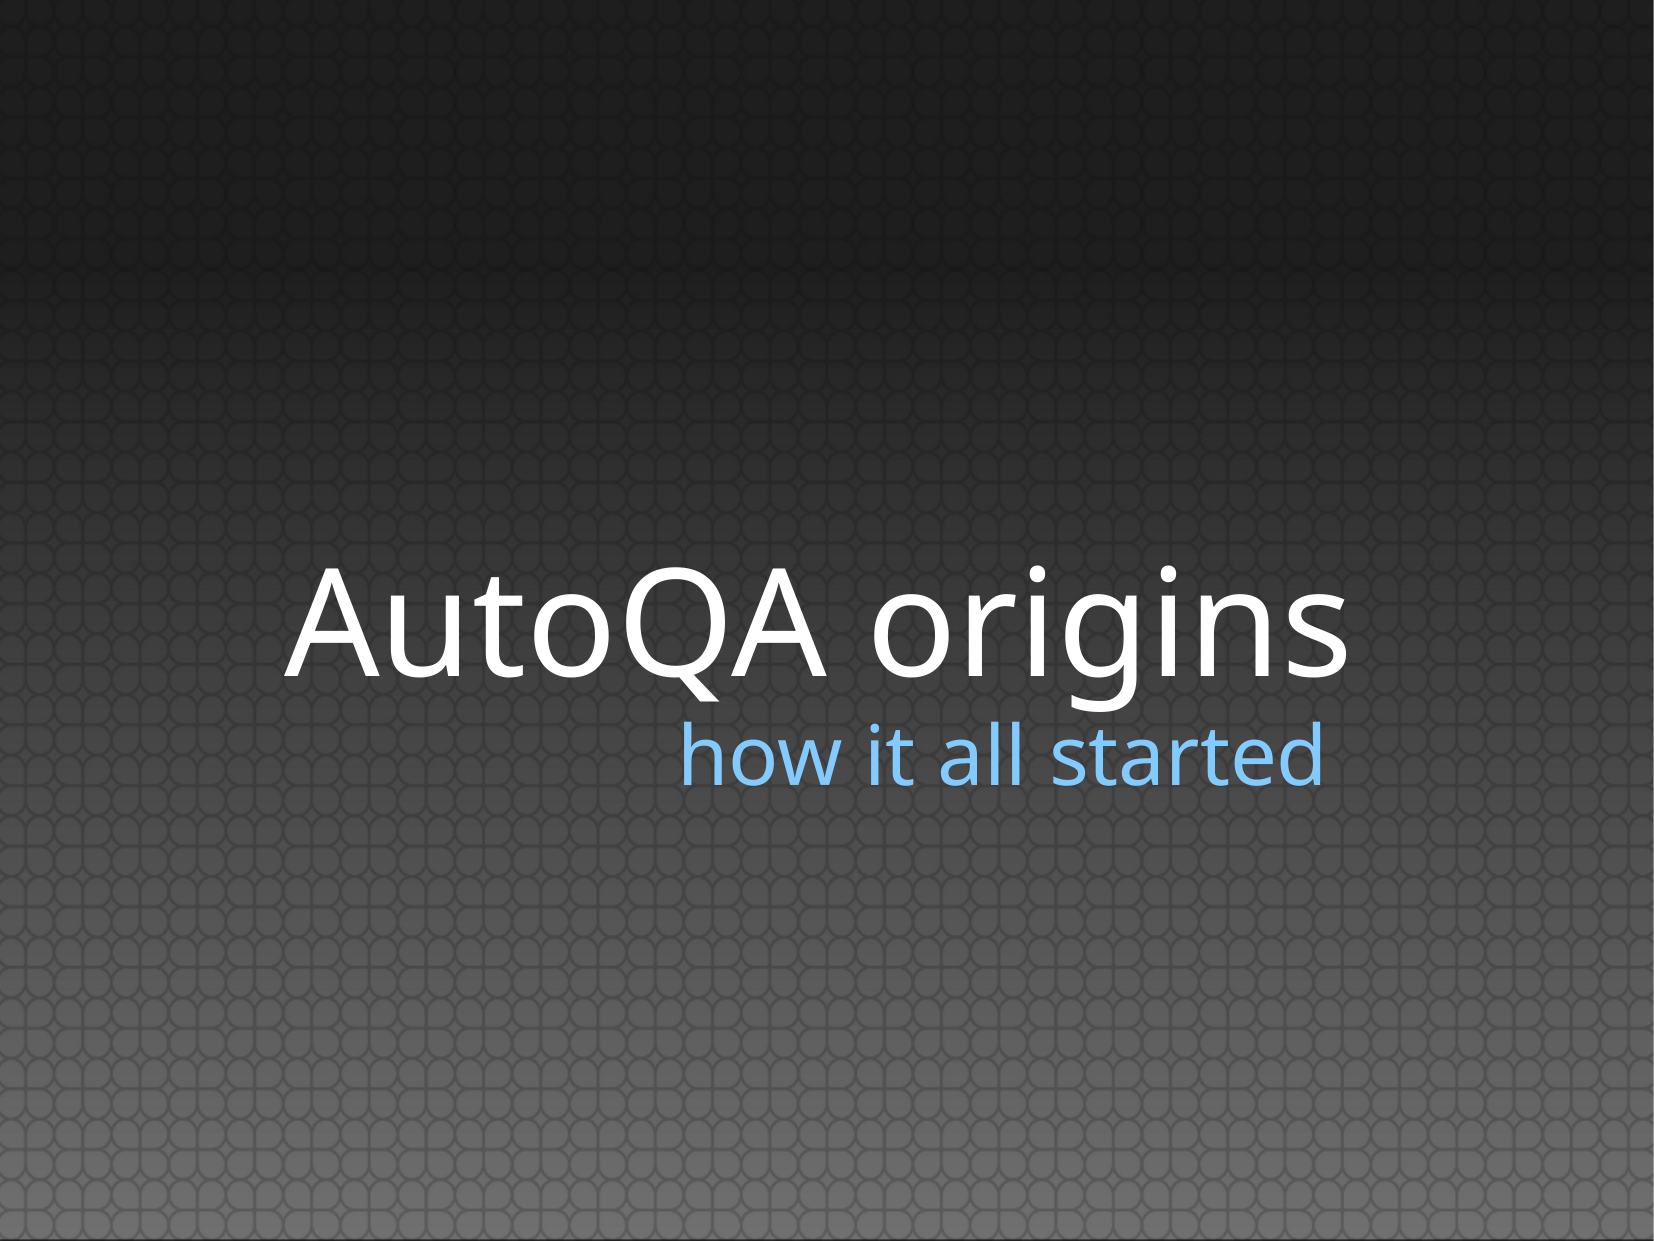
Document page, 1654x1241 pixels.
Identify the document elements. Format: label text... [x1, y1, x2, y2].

picture [0, 0, 1654, 1241]
title AutoQA origins [75, 525, 1564, 713]
text_box how it all started [675, 689, 1331, 798]
